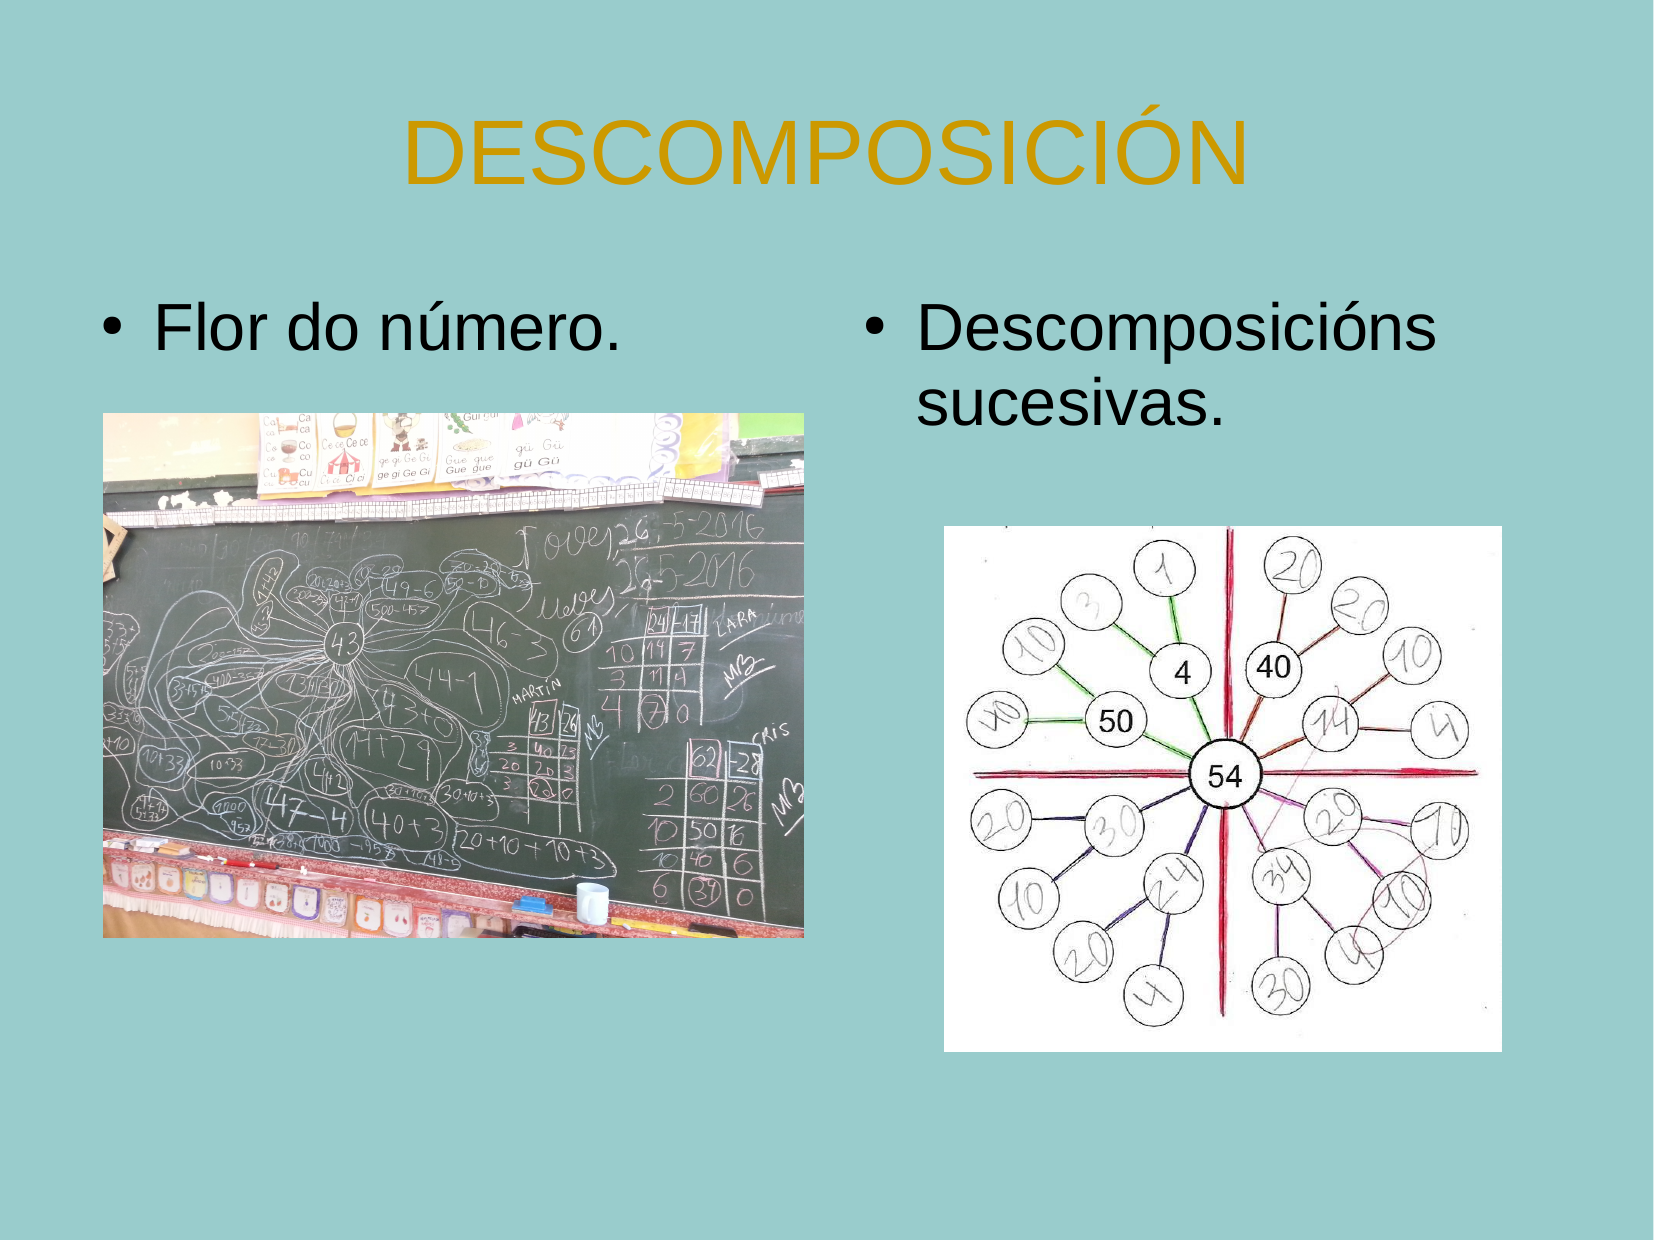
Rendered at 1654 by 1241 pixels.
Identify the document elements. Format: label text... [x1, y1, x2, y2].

title DESCOMPOSICIÓN [82, 49, 1571, 257]
list Descomposicións sucesivas. [845, 290, 1572, 634]
picture [103, 413, 804, 939]
picture [944, 526, 1502, 1052]
list Flor do número. [82, 290, 809, 634]
